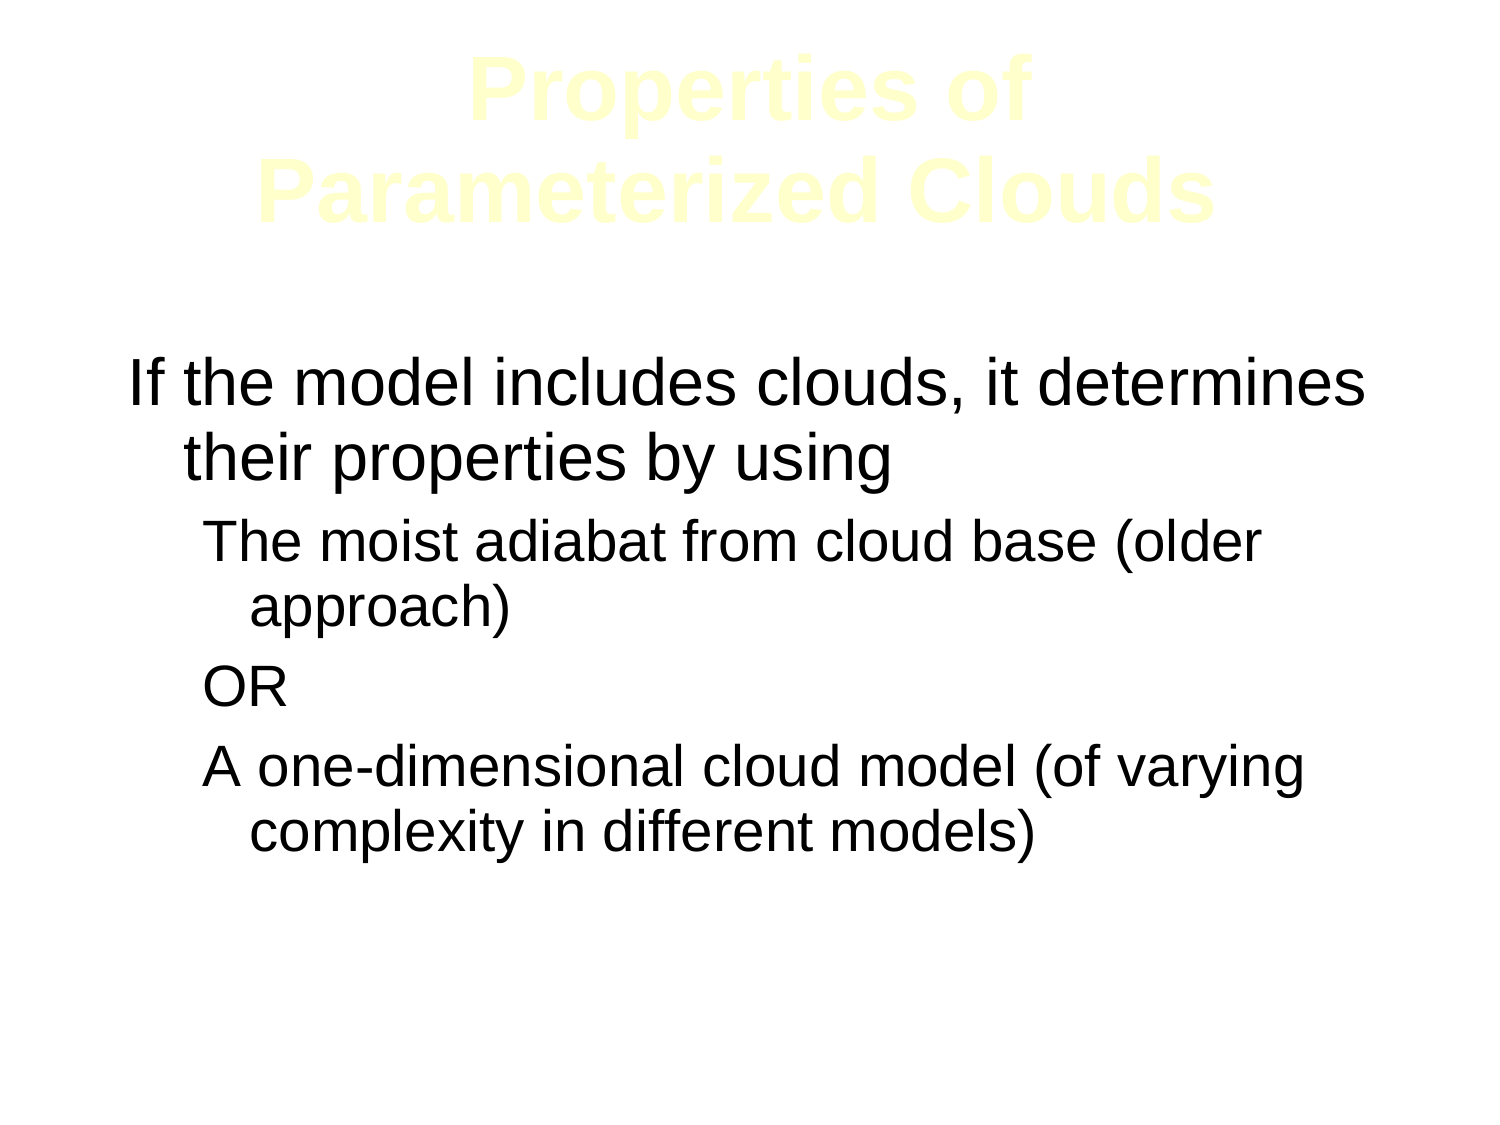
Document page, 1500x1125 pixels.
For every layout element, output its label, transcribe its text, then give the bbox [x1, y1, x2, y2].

title Properties of Parameterized Clouds [112, 14, 1388, 250]
list If the model includes clouds, it determines their properties by using The moist adiabat from cloud base (older approach) OR A one-dimensional cloud model (of varying complexity in different models) [112, 337, 1388, 1013]
